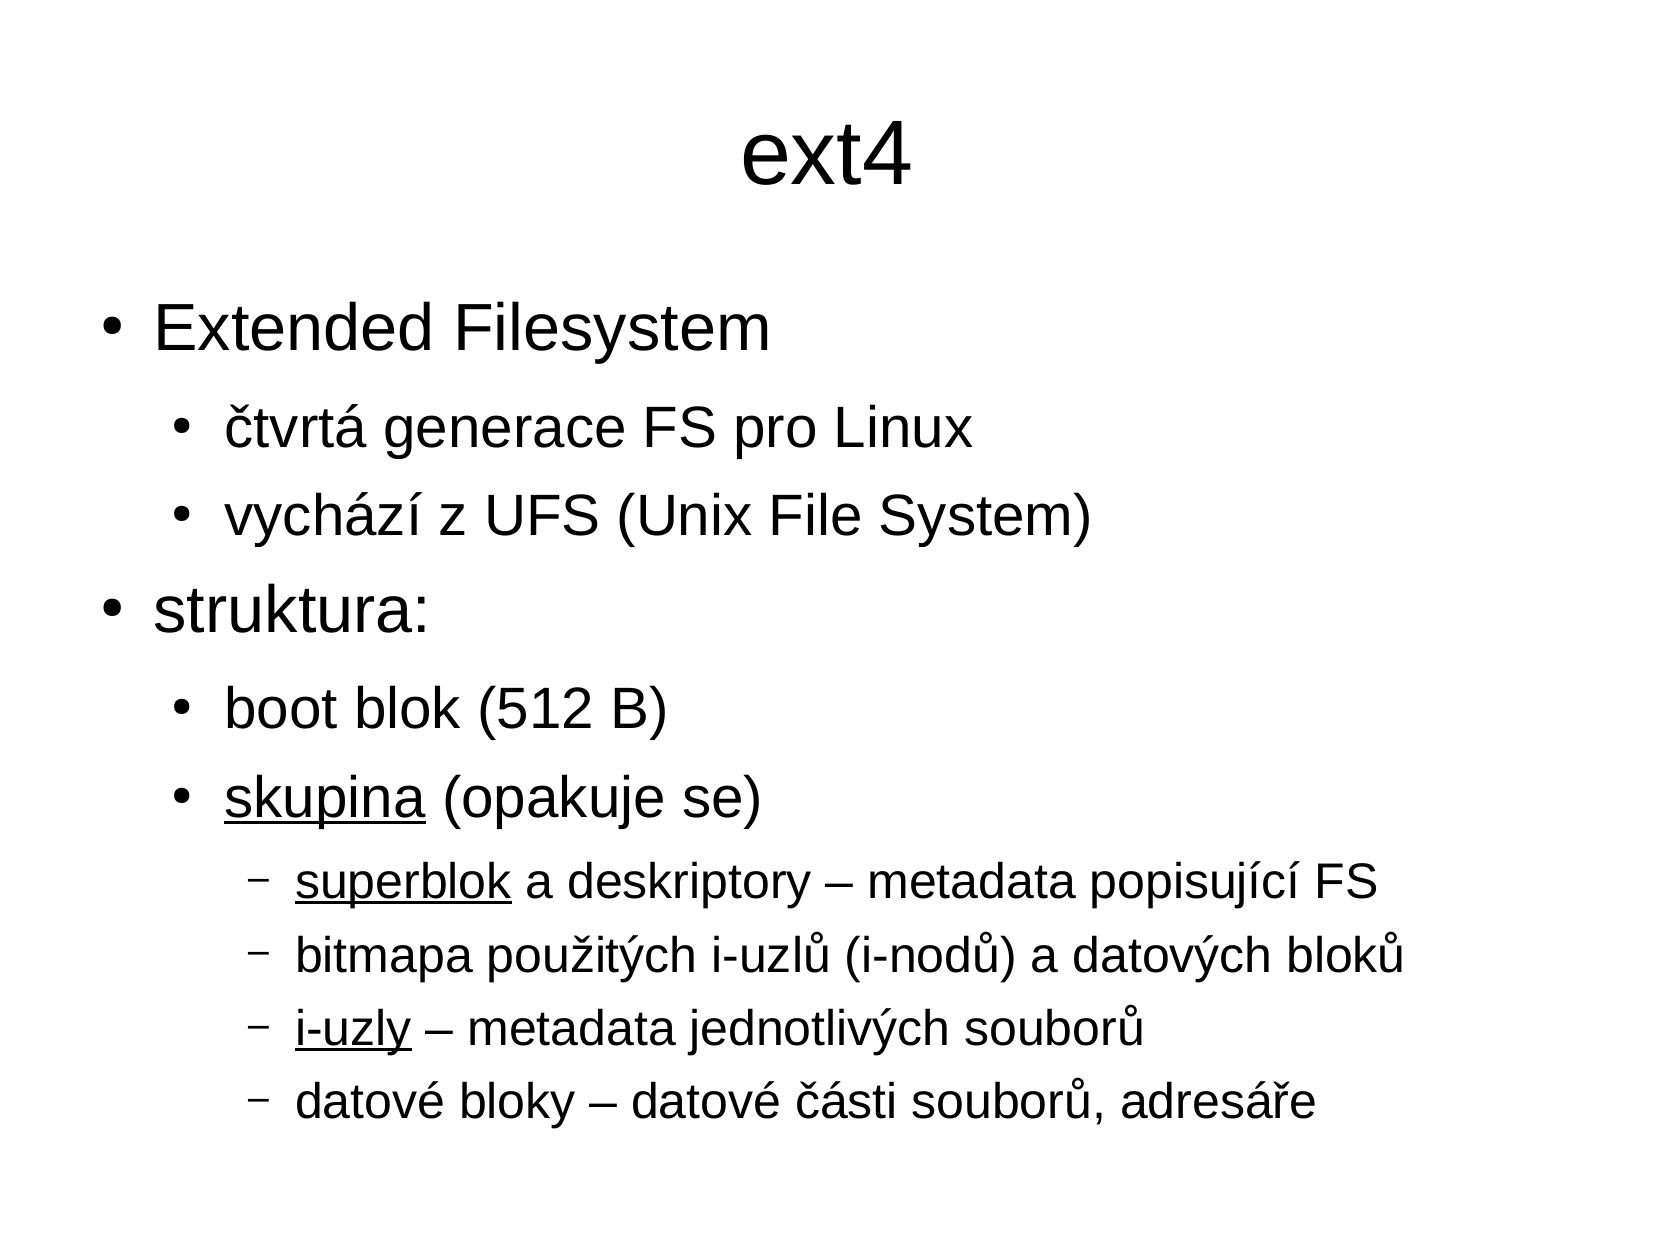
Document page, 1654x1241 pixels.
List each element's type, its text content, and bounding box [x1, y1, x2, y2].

list Extended Filesystem čtvrtá generace FS pro Linux vychází z UFS (Unix File System) struktura: boot blok (512 B) skupina (opakuje se) superblok a deskriptory – metadata popisující FS bitmapa použitých i-uzlů (i-nodů) a datových bloků i-uzly – metadata jednotlivých souborů datové bloky – datové části souborů, adresáře [82, 290, 1571, 1130]
title ext4 [82, 56, 1571, 250]
